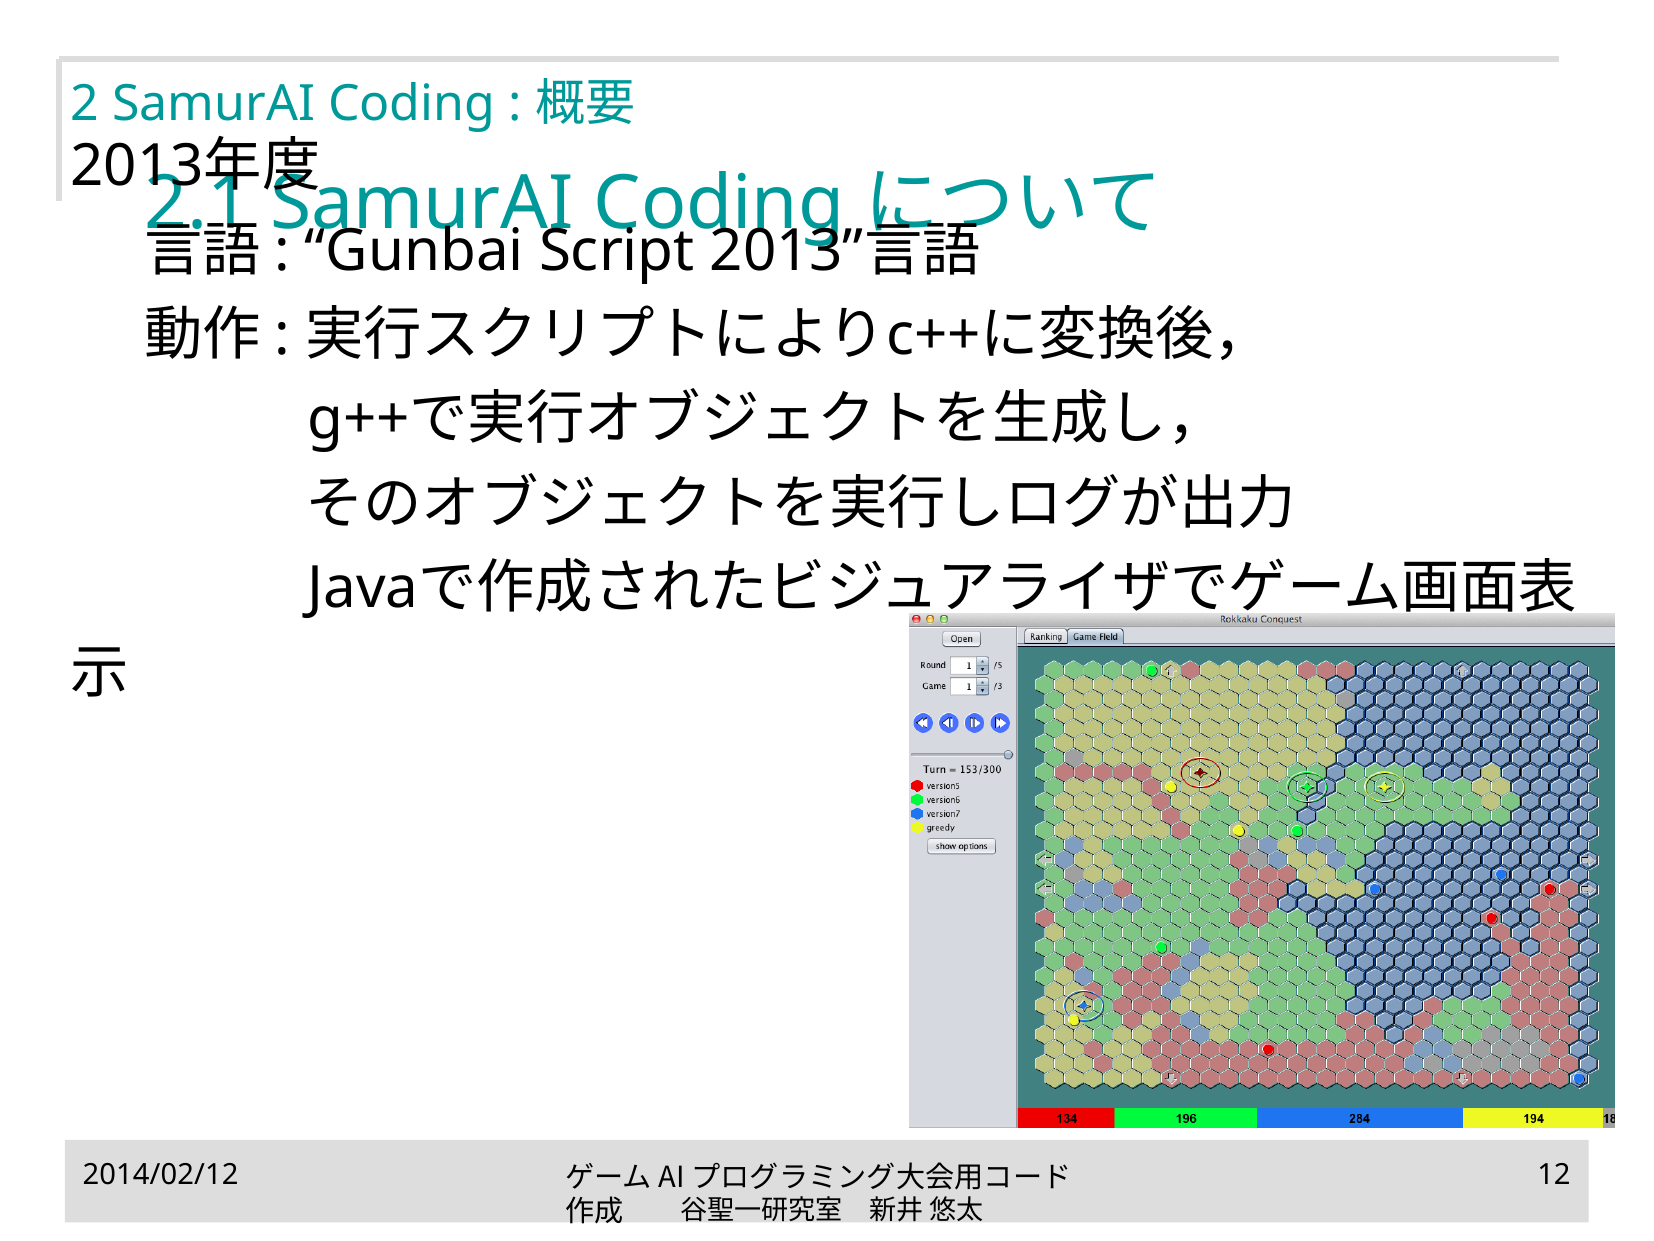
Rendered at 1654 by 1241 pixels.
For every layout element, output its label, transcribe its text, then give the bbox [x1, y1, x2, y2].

subtitle 2013年度 言語 : “Gunbai Script 2013”言語 動作 : 実行スクリプトによりc++に変換後， g++で実行オブジェクトを生成し， そのオブジェクトを実行しログが出力 Javaで作成されたビジュアライザでゲーム画面表示 [70, 238, 1607, 589]
picture [909, 613, 1615, 1128]
title 2 SamurAI Coding : 概要 2.1 SamurAI Coding について [70, 66, 1560, 217]
